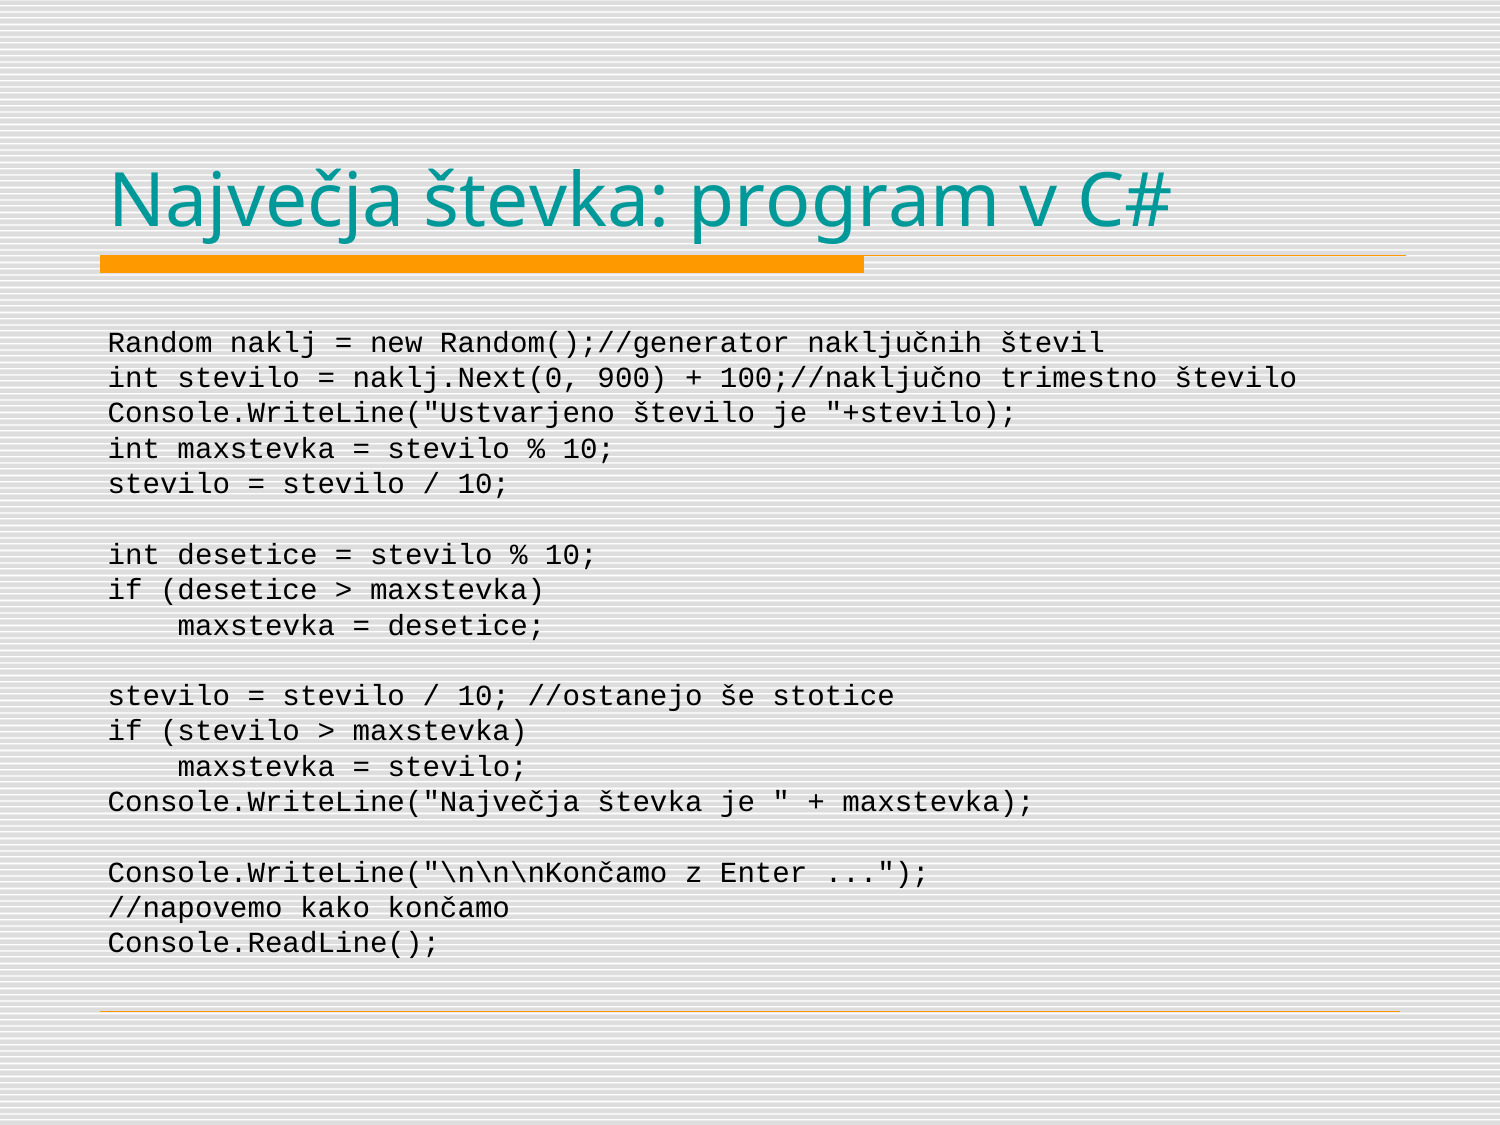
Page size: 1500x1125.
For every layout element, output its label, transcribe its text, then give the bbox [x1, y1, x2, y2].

list Random naklj = new Random();//generator naključnih števil int stevilo = naklj.Next(0, 900) + 100;//naključno trimestno število Console.WriteLine("Ustvarjeno število je "+stevilo); int maxstevka = stevilo % 10; stevilo = stevilo / 10; int desetice = stevilo % 10; if (desetice > maxstevka) maxstevka = desetice; stevilo = stevilo / 10; //ostanejo še stotice if (stevilo > maxstevka) maxstevka = stevilo; Console.WriteLine("Največja števka je " + maxstevka); Console.WriteLine("\n\n\nKončamo z Enter ..."); //napovemo kako končamo Console.ReadLine(); [92, 287, 1406, 988]
picture [0, 0, 1500, 1125]
title Največja števka: program v C# [94, 49, 1407, 250]
